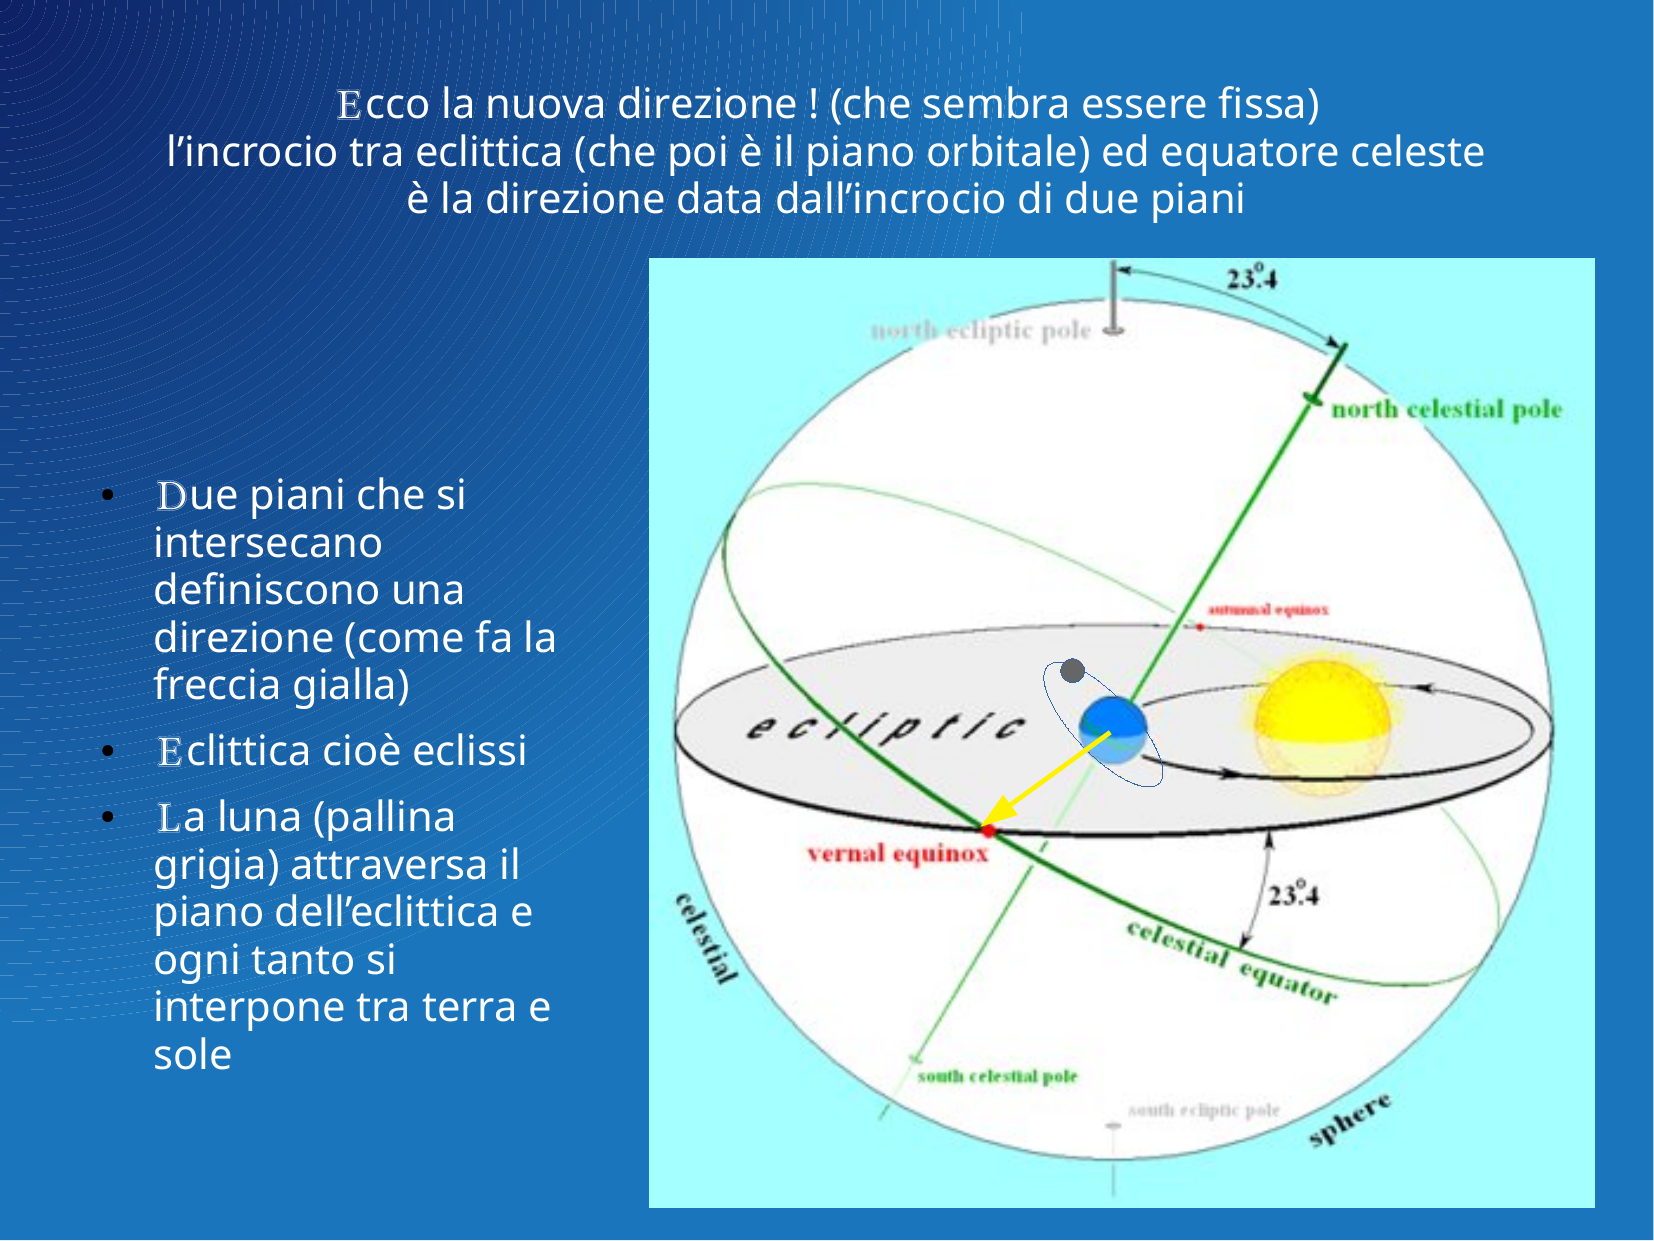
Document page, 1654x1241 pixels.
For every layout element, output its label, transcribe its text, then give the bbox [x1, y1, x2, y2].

list Due piani che si intersecano definiscono una direzione (come fa la freccia gialla) Eclittica cioè eclissi La luna (pallina grigia) attraversa il piano dell’eclittica e ogni tanto si interpone tra terra e sole [82, 472, 579, 1192]
text_box [1043, 658, 1163, 787]
picture [649, 258, 1595, 1208]
title Ecco la nuova direzione ! (che sembra essere fissa) l’incrocio tra eclittica (che poi è il piano orbitale) ed equatore celeste è la direzione data dall’incrocio di due piani [82, 49, 1571, 257]
